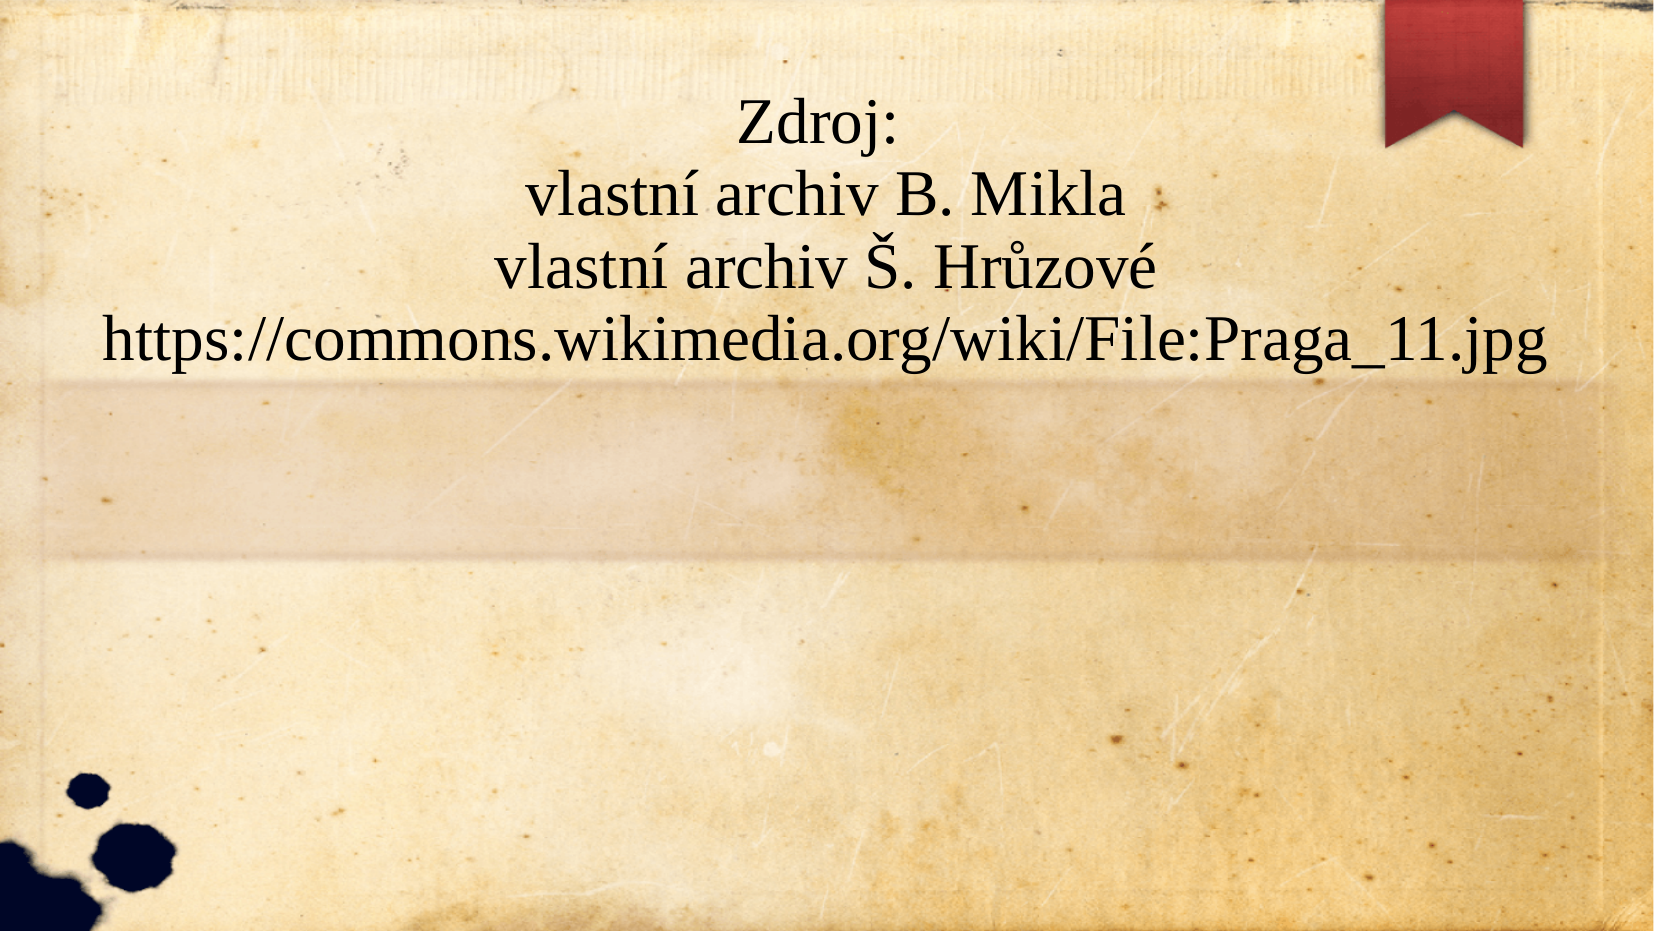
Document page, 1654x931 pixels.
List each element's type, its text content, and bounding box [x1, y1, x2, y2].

picture [0, 0, 1654, 931]
text_box Zdroj: vlastní archiv B. Mikla vlastní archiv Š. Hrůzové https://commons.wikimedia.org/wiki/File:Praga_11.jpg [82, 59, 1571, 545]
